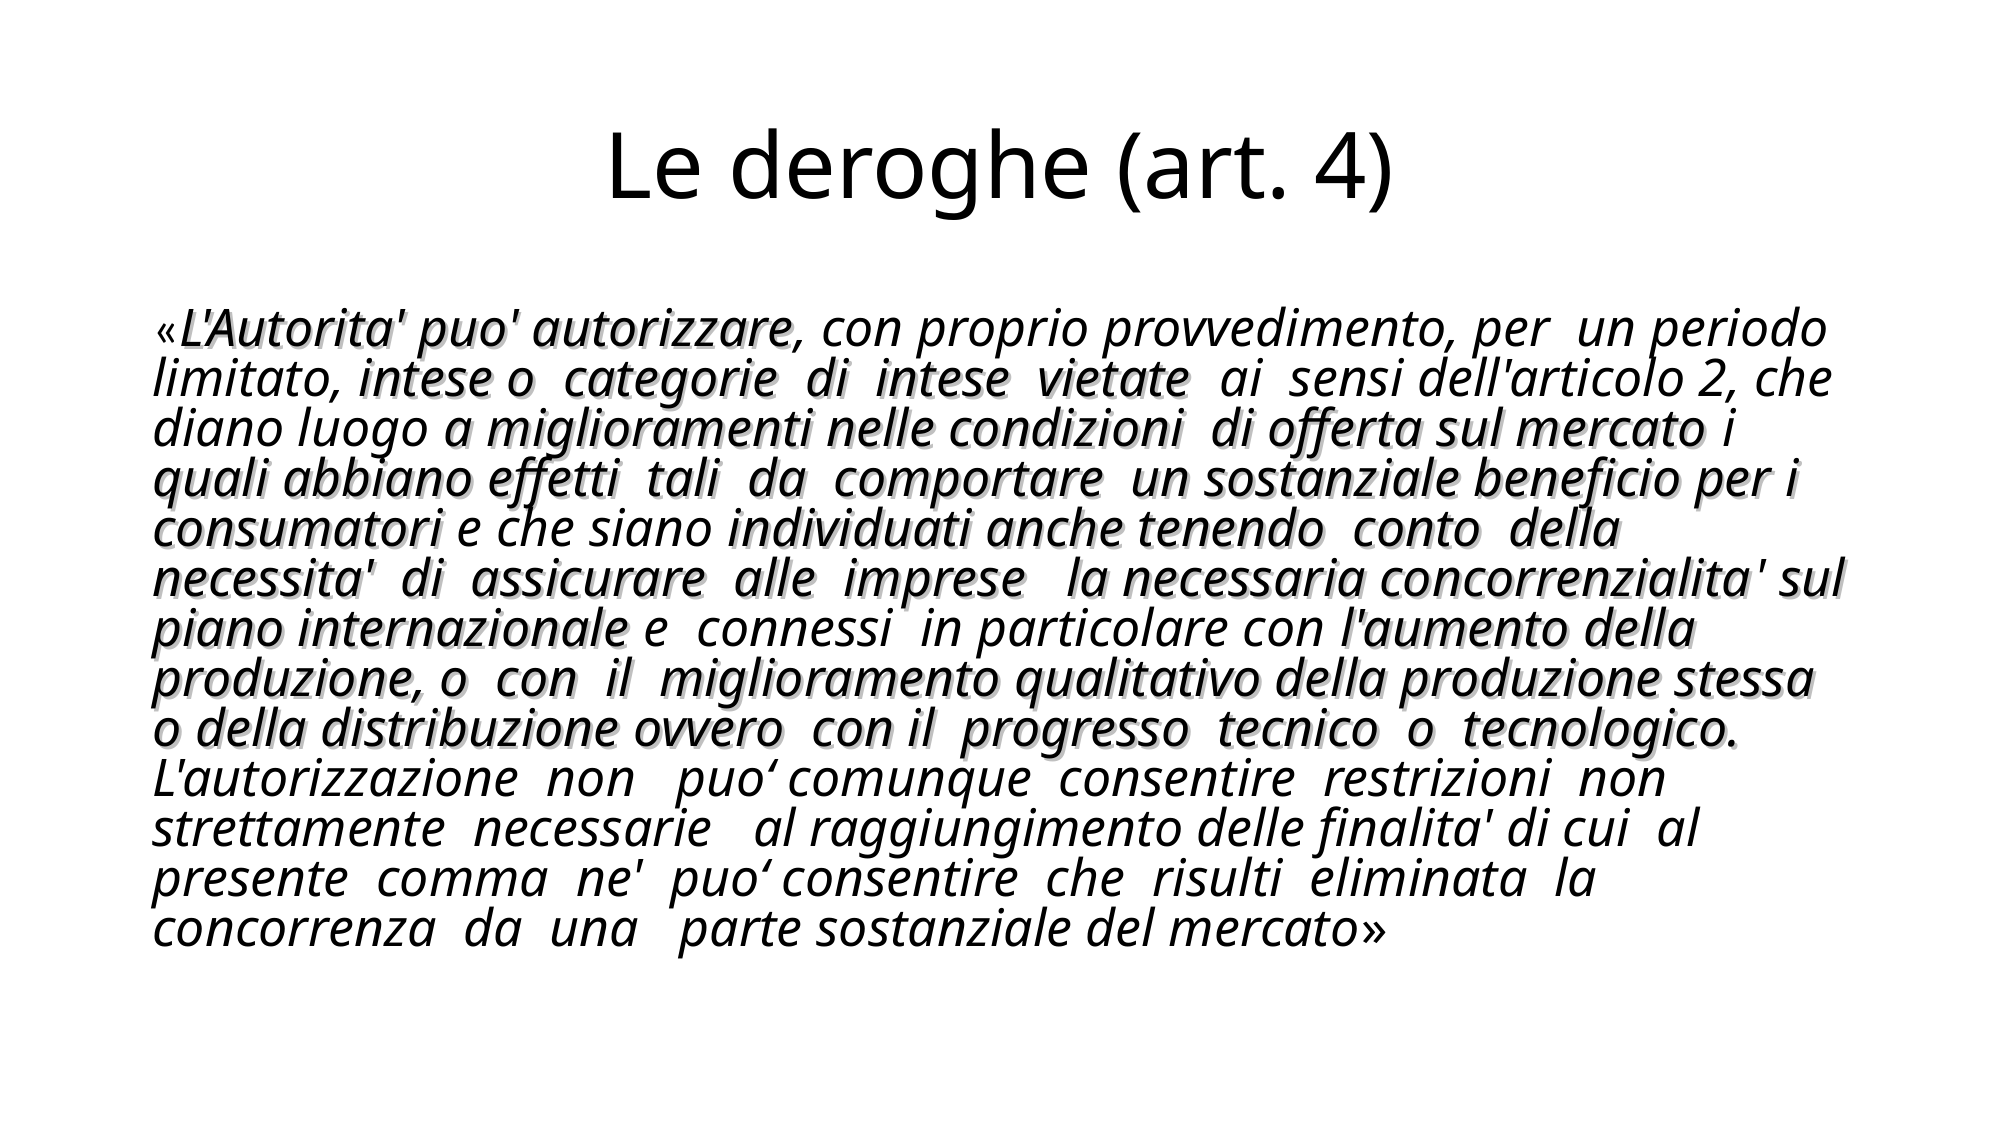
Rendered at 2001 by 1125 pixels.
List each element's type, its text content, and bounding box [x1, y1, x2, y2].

list «L'Autorita' puo' autorizzare, con proprio provvedimento, per un periodo limitato, intese o categorie di intese vietate ai sensi dell'articolo 2, che diano luogo a miglioramenti nelle condizioni di offerta sul mercato i quali abbiano effetti tali da comportare un sostanziale beneficio per i consumatori e che siano individuati anche tenendo conto della necessita' di assicurare alle imprese la necessaria concorrenzialita' sul piano internazionale e connessi in particolare con l'aumento della produzione, o con il miglioramento qualitativo della produzione stessa o della distribuzione ovvero con il progresso tecnico o tecnologico. L'autorizzazione non puo‘ comunque consentire restrizioni non strettamente necessarie al raggiungimento delle finalita' di cui al presente comma ne' puo‘ consentire che risulti eliminata la concorrenza da una parte sostanziale del mercato» [137, 299, 1863, 1014]
title Le deroghe (art. 4) [137, 59, 1863, 278]
